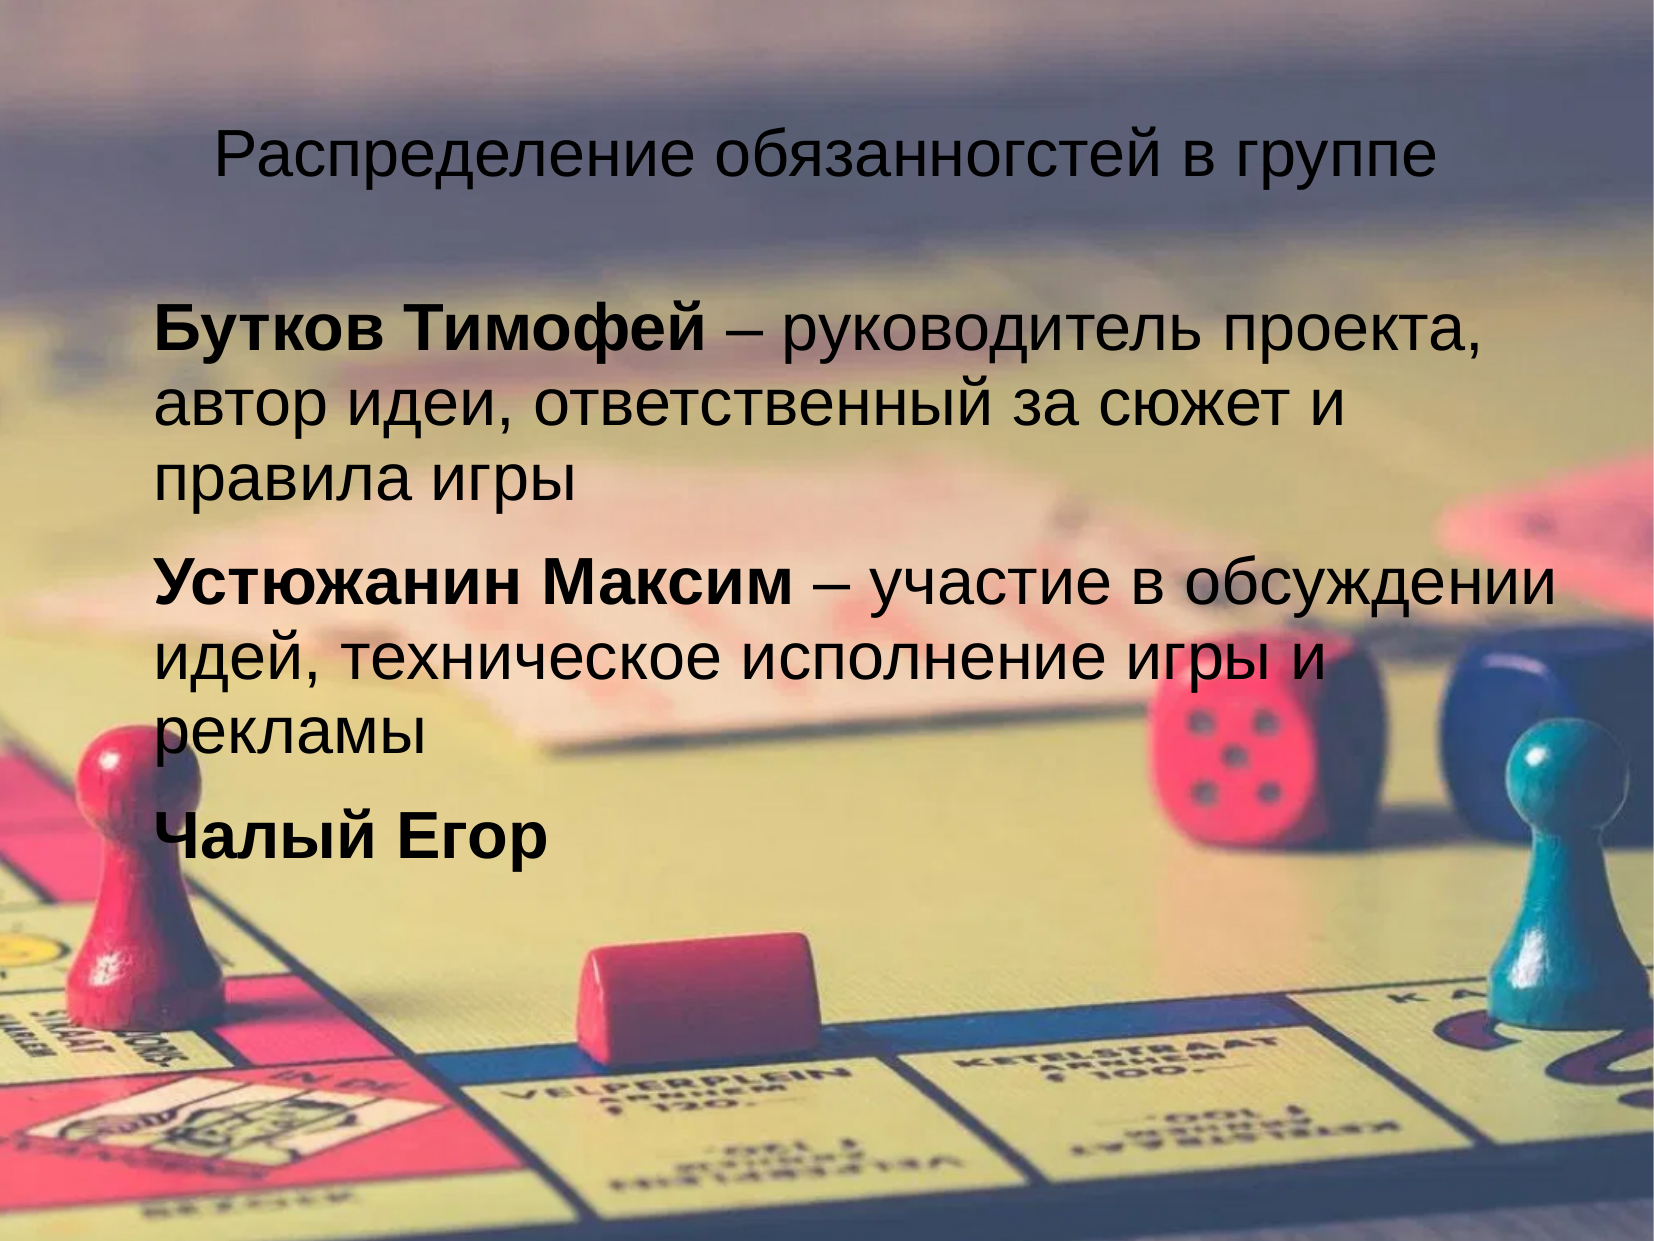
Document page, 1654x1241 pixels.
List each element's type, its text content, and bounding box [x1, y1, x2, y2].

text_box [0, 0, 1654, 1241]
list Бутков Тимофей – руководитель проекта, автор идеи, ответственный за сюжет и правила игры Устюжанин Максим – участие в обсуждении идей, техническое исполнение игры и рекламы Чалый Егор [82, 290, 1571, 1010]
title Распределение обязанногстей в группе [82, 49, 1571, 257]
